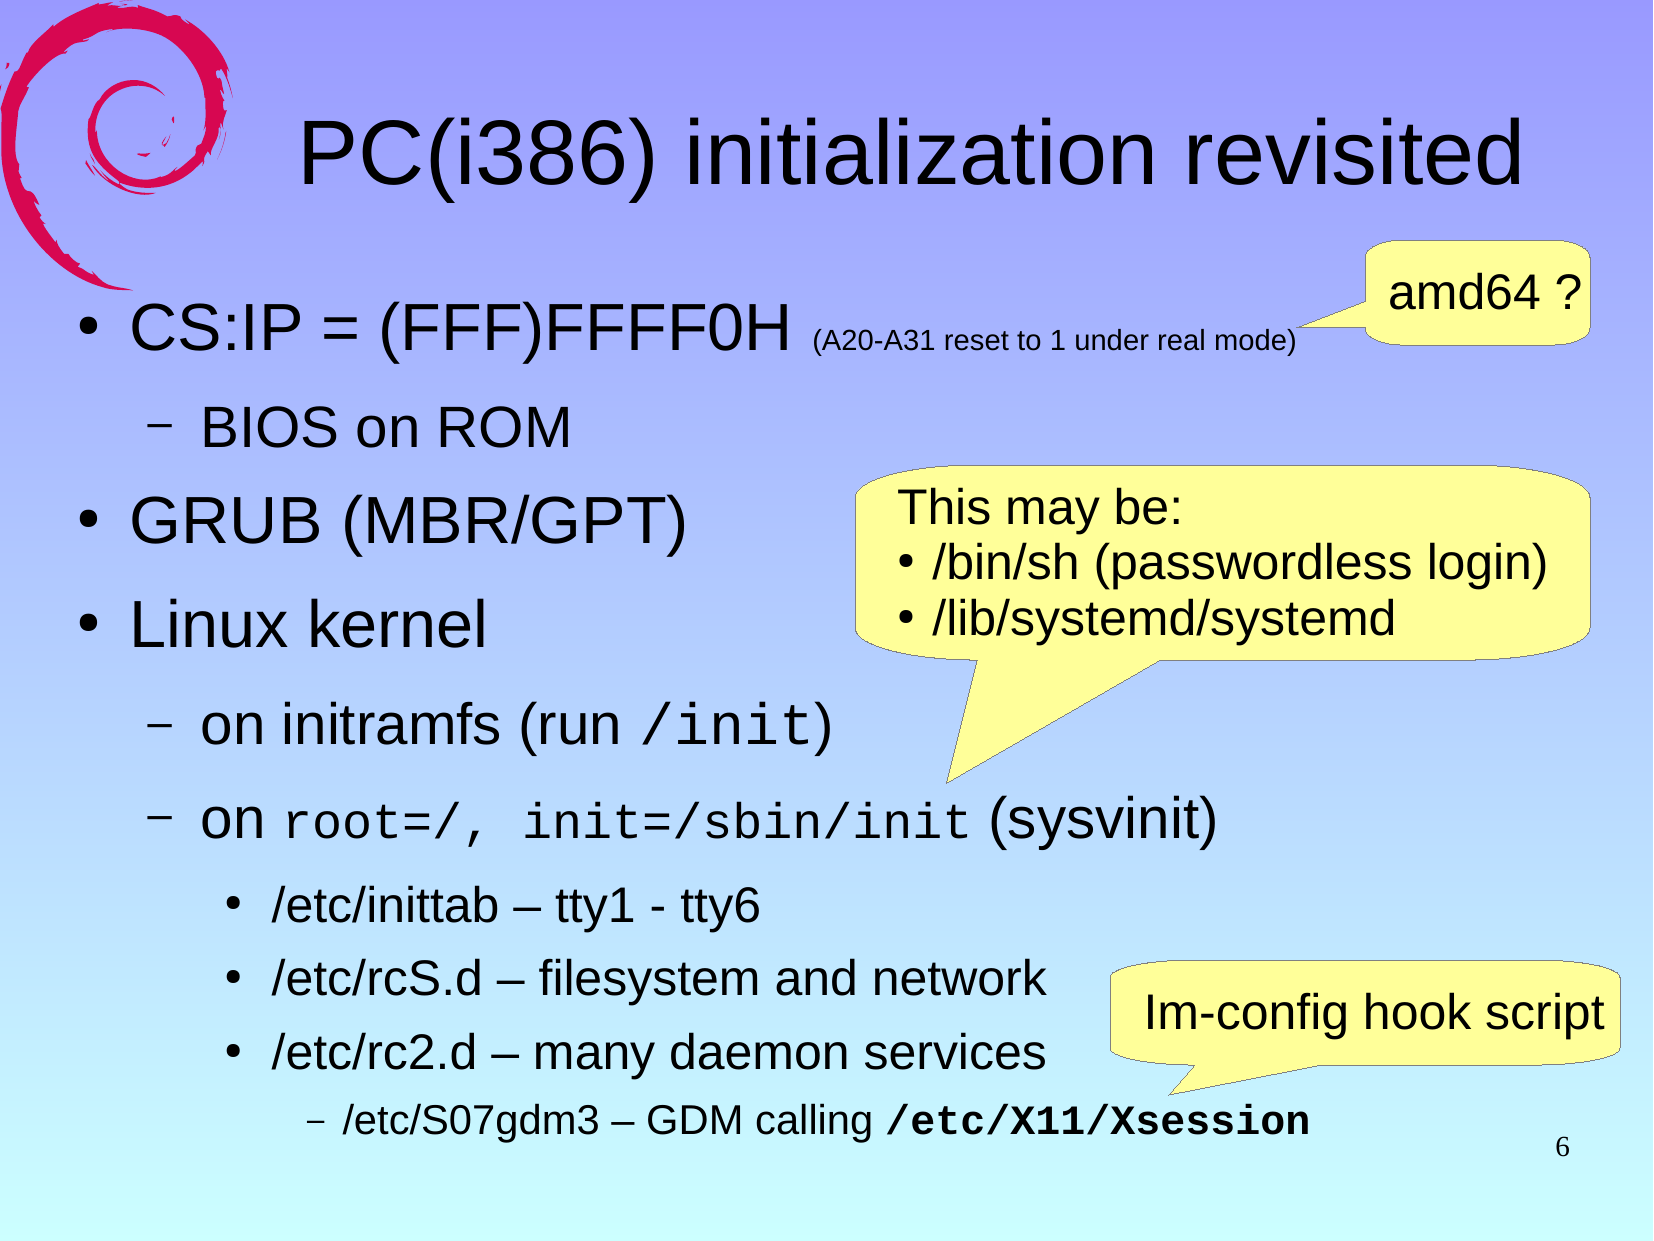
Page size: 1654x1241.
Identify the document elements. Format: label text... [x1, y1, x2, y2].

list CS:IP = (FFF)FFFF0H (A20-A31 reset to 1 under real mode) BIOS on ROM GRUB (MBR/GPT) Linux kernel on initramfs (run /init) on root=/, init=/sbin/init (sysvinit) /etc/inittab – tty1 - tty6 /etc/rcS.d – filesystem and network /etc/rc2.d – many daemon services /etc/S07gdm3 – GDM calling /etc/X11/Xsession [58, 290, 1476, 1241]
text_box This may be: /bin/sh (passwordless login) /lib/systemd/systemd [855, 465, 1591, 784]
title PC(i386) initialization revisited [255, 49, 1571, 257]
text_box Im-config hook script [1110, 960, 1621, 1096]
text_box amd64 ? [1296, 240, 1591, 346]
